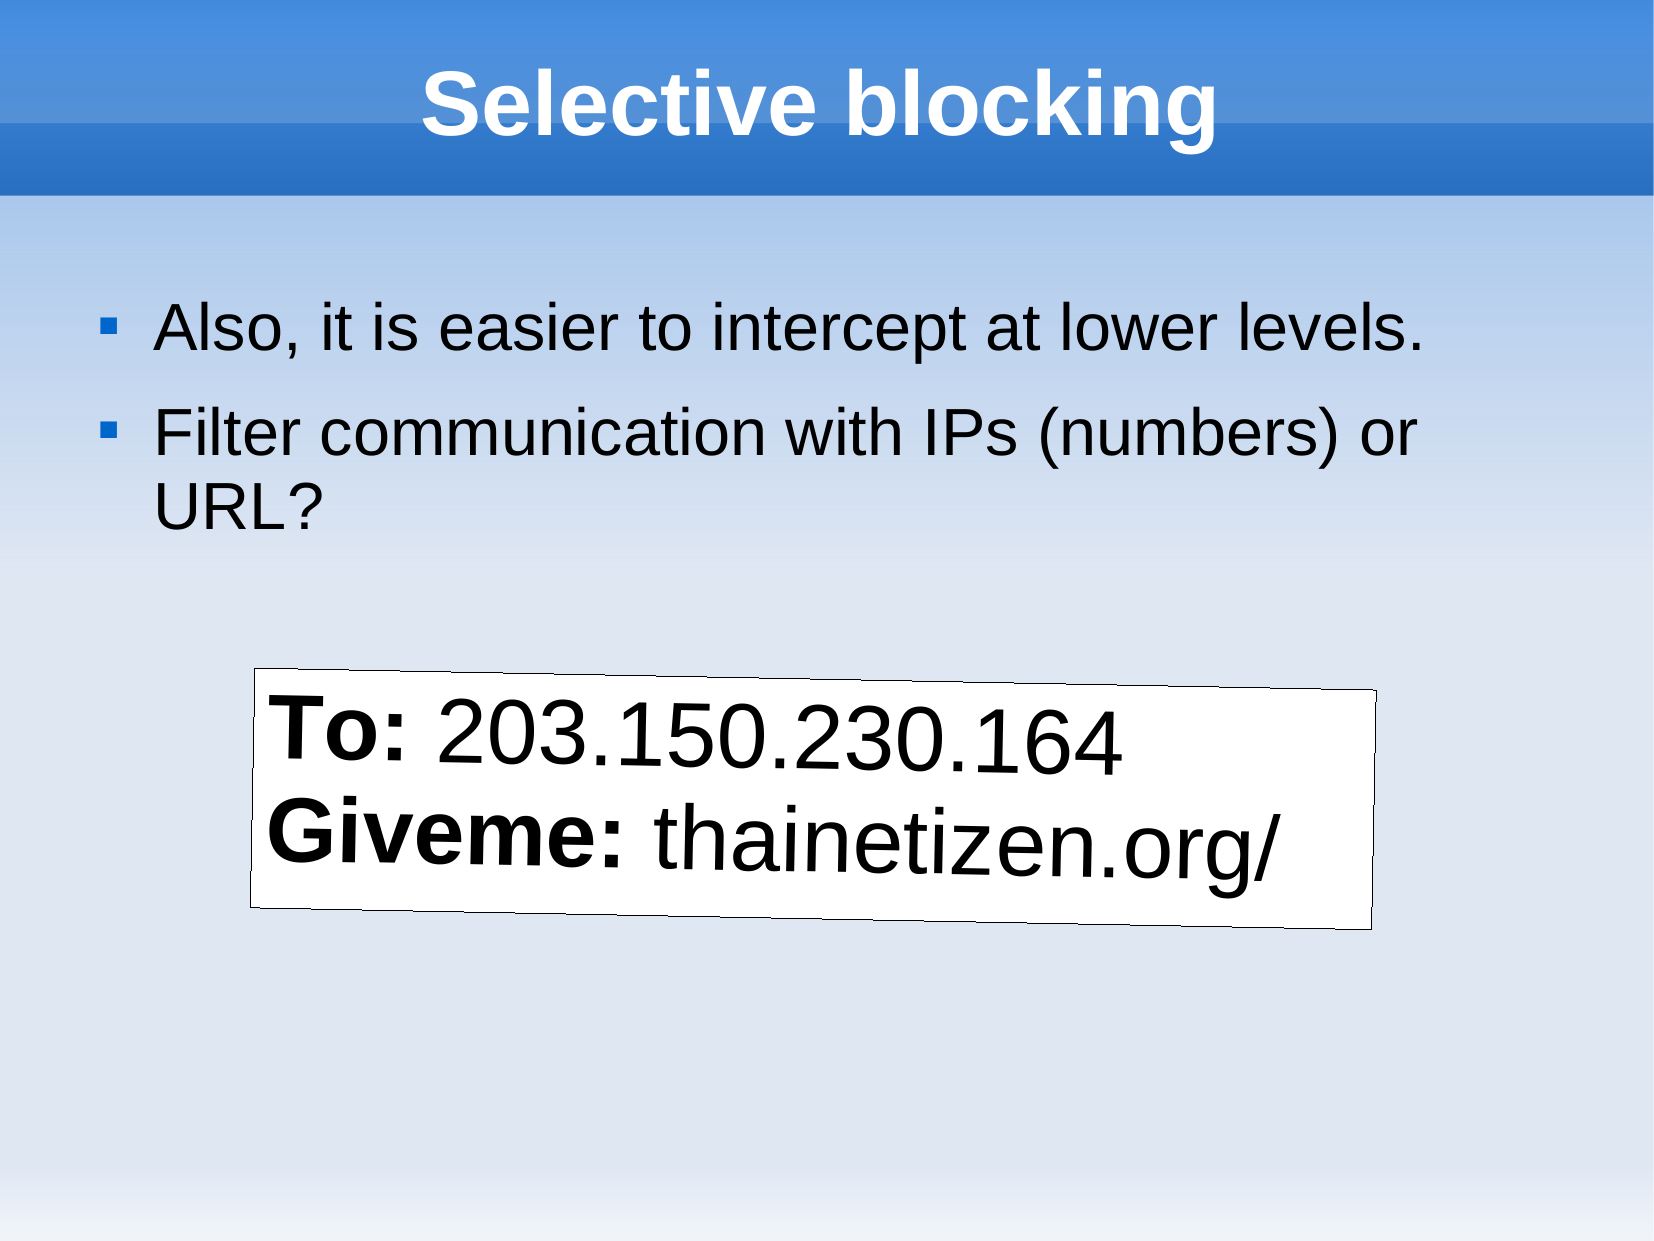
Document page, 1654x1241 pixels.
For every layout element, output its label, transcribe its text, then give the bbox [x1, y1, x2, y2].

list Also, it is easier to intercept at lower levels. Filter communication with IPs (numbers) or URL? [82, 290, 1571, 1109]
picture [0, 0, 1654, 1241]
title Selective blocking [76, 0, 1565, 208]
text_box To: 203.150.230.164 Giveme: thainetizen.org/ [250, 668, 1377, 930]
